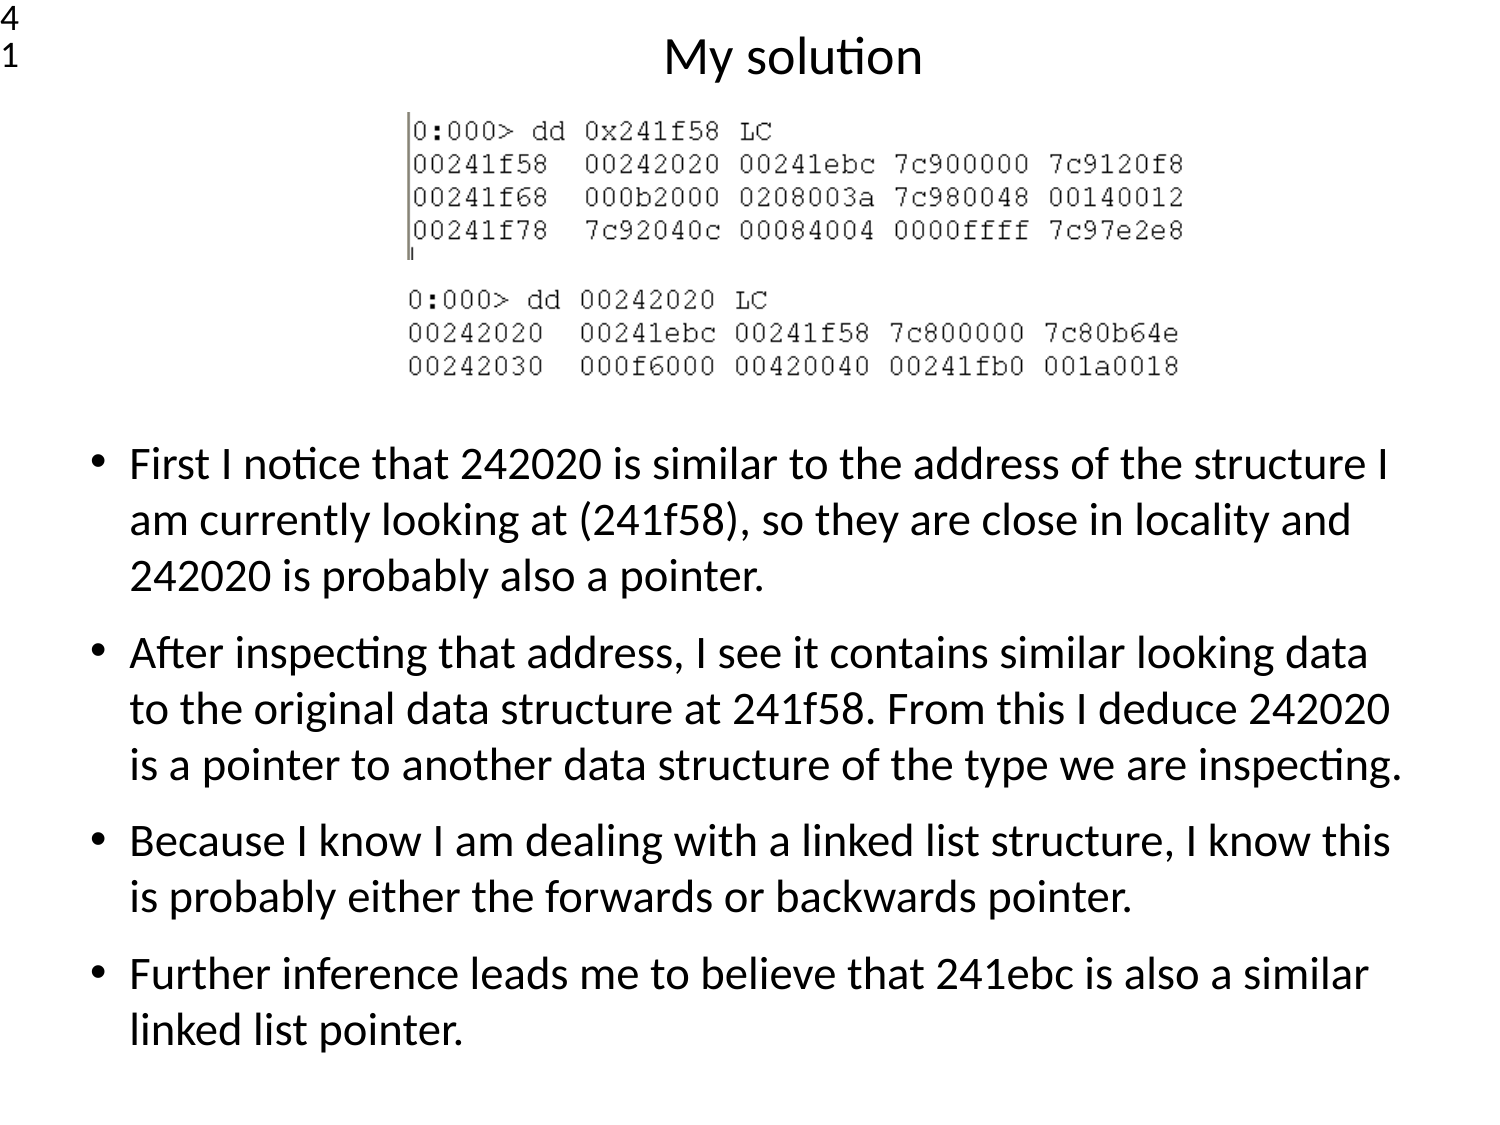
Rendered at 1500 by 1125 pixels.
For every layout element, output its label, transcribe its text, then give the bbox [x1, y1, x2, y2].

title My solution [237, 12, 1350, 93]
list First I notice that 242020 is similar to the address of the structure I am currently looking at (241f58), so they are close in locality and 242020 is probably also a pointer. After inspecting that address, I see it contains similar looking data to the original data structure at 241f58. From this I deduce 242020 is a pointer to another data structure of the type we are inspecting. Because I know I am dealing with a linked list structure, I know this is probably either the forwards or backwards pointer. Further inference leads me to believe that 241ebc is also a similar linked list pointer. [75, 425, 1425, 1088]
picture [407, 112, 1196, 260]
picture [407, 287, 1196, 377]
